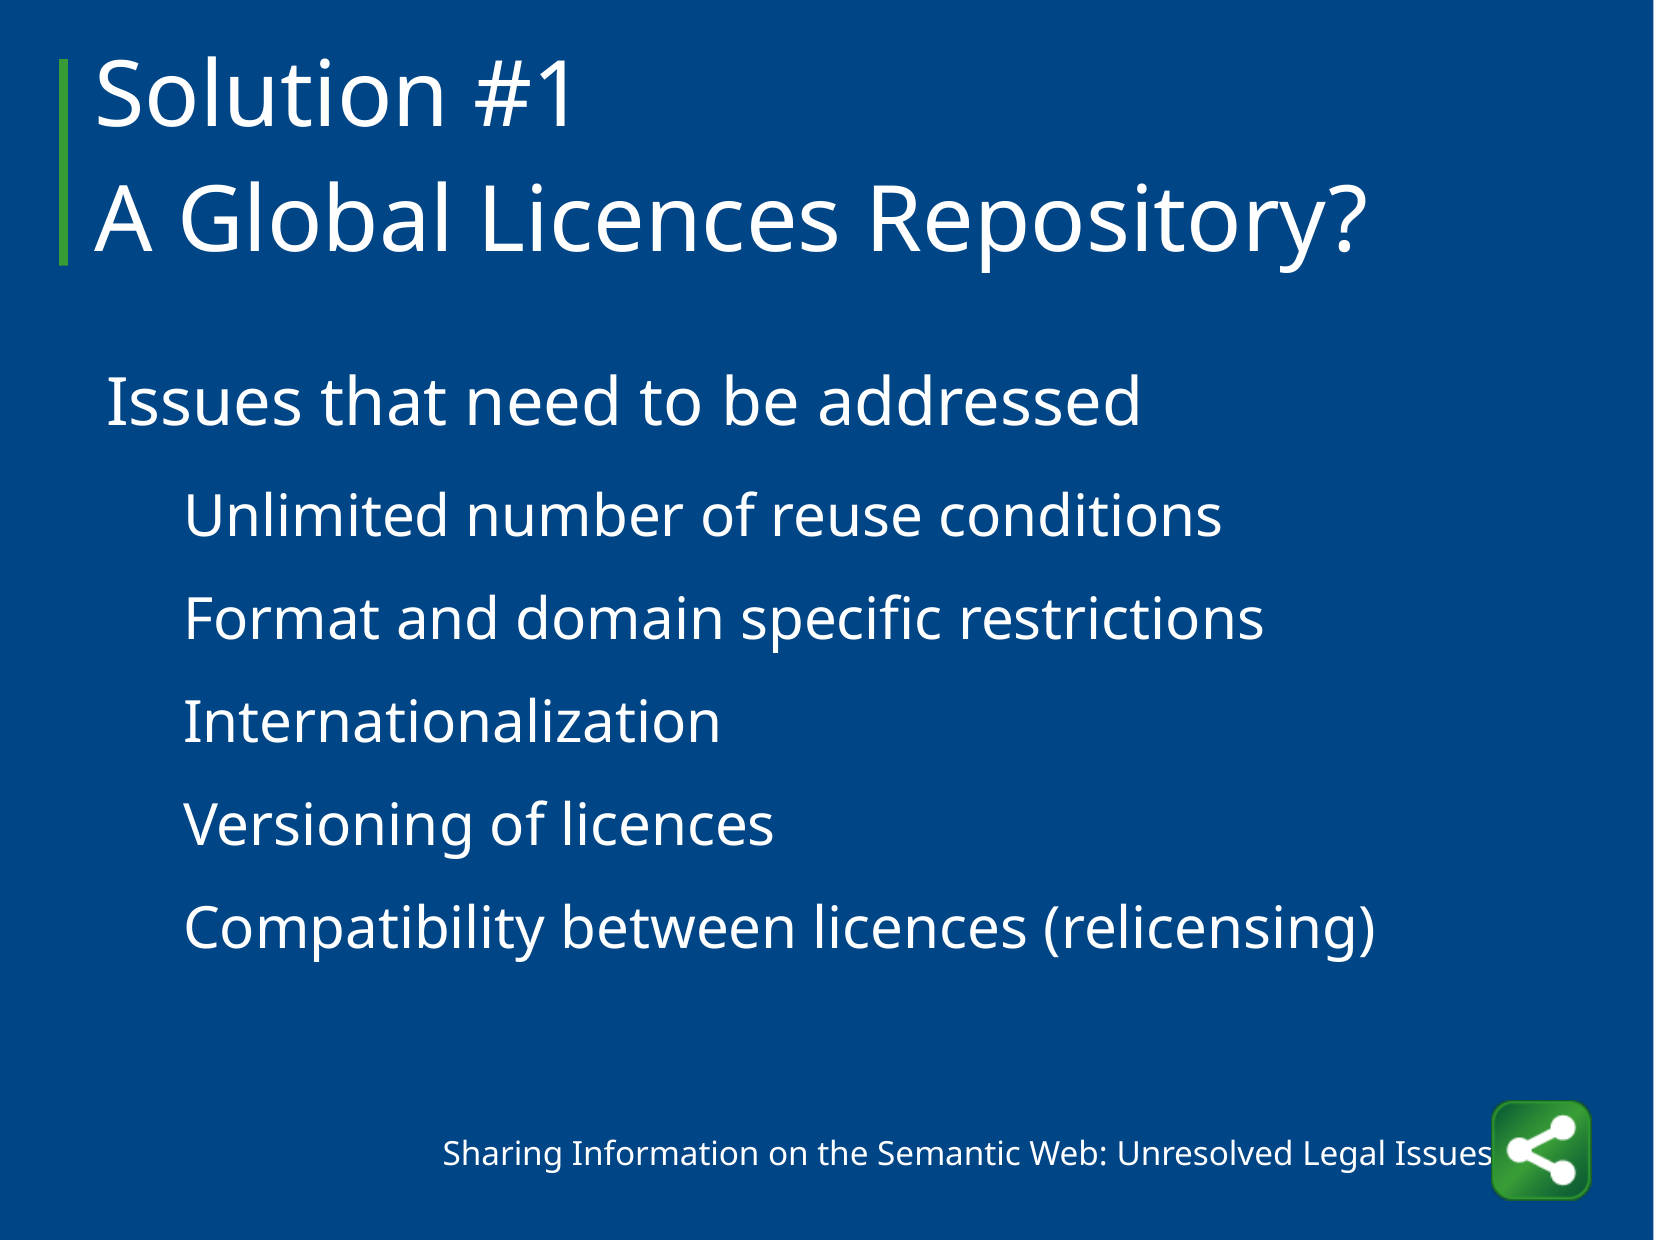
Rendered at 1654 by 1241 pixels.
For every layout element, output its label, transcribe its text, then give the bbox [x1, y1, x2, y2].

list Issues that need to be addressed Unlimited number of reuse conditions Format and domain specific restrictions Internationalization Versioning of licences Compatibility between licences (relicensing) [88, 354, 1577, 1078]
picture [1491, 1100, 1592, 1201]
title Solution #1 A Global Licences Repository? [94, 41, 1577, 265]
